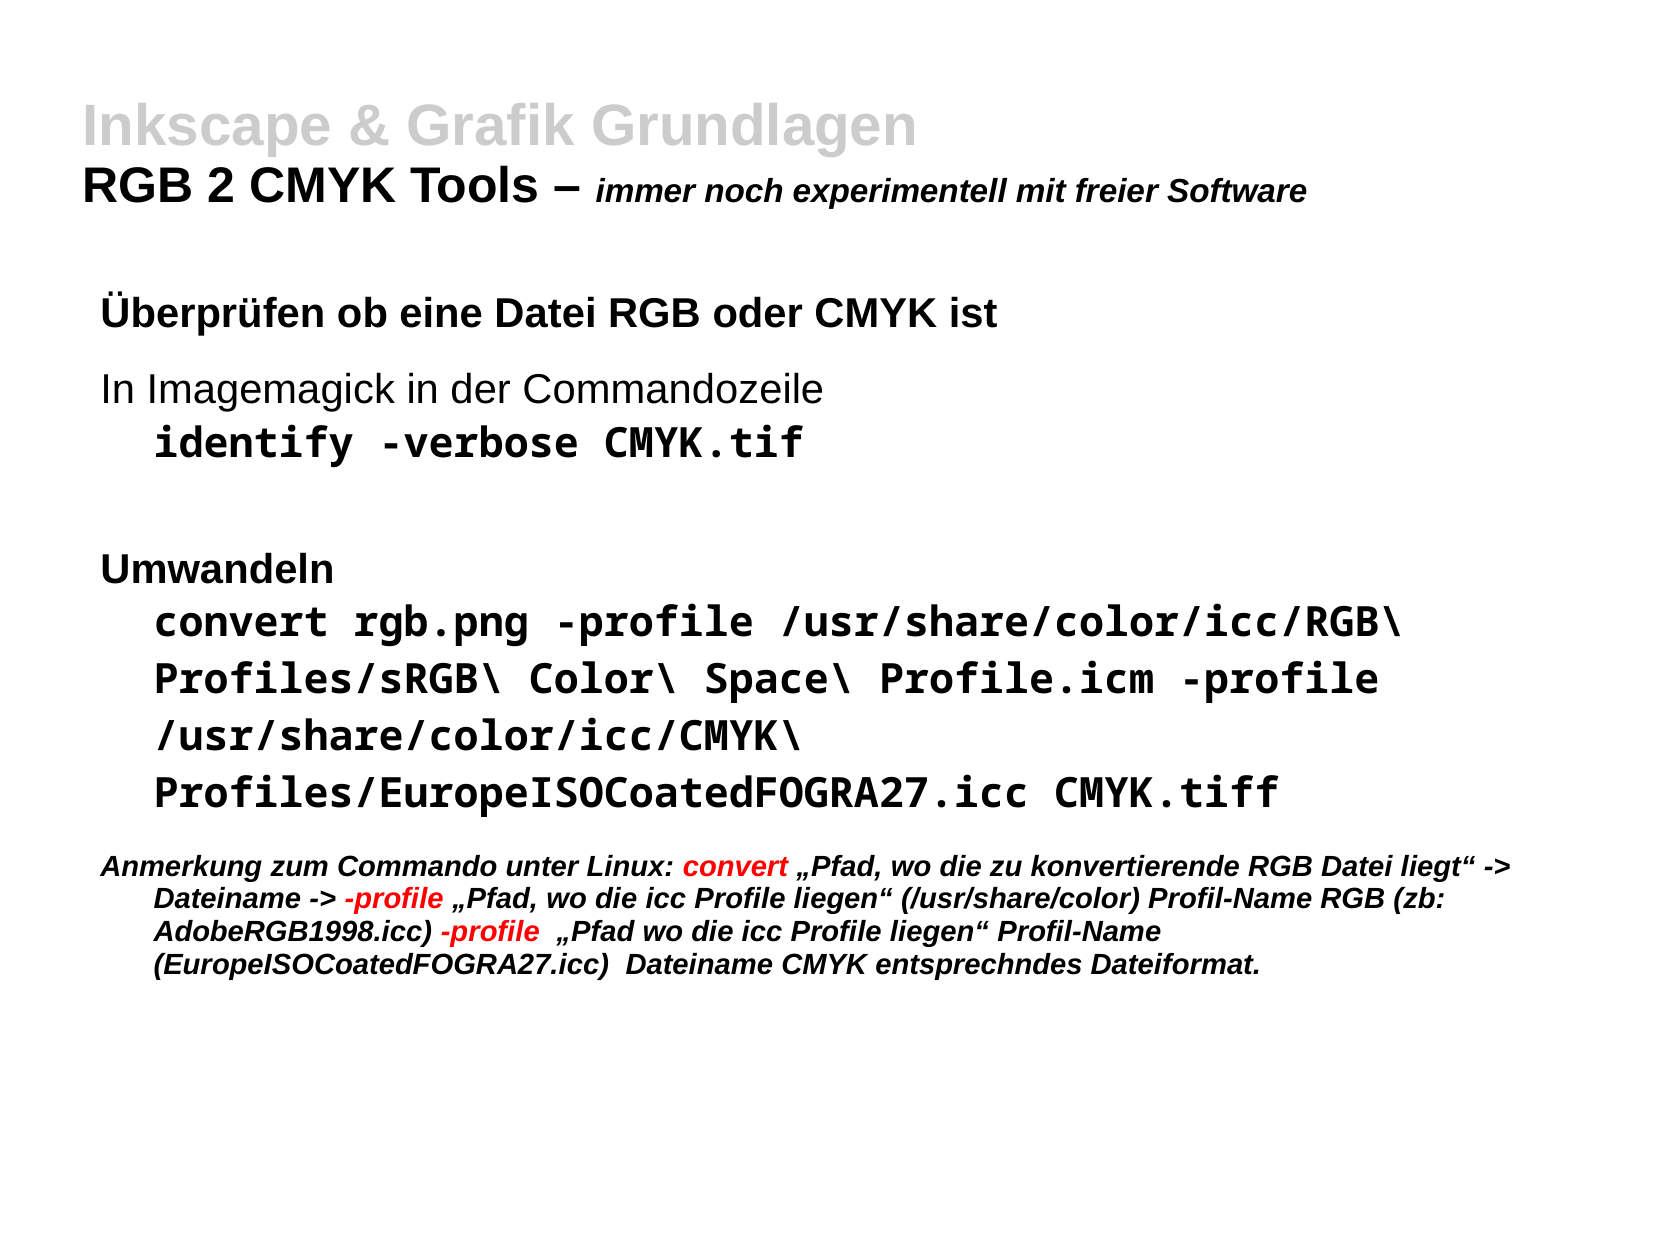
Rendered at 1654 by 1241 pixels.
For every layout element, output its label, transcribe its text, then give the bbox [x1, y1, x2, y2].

title Inkscape & Grafik Grundlagen RGB 2 CMYK Tools – immer noch experimentell mit freier Software [82, 49, 1571, 257]
list Überprüfen ob eine Datei RGB oder CMYK ist In Imagemagick in der Commandozeile identify -verbose CMYK.tif Umwandeln convert rgb.png -profile /usr/share/color/icc/RGB\ Profiles/sRGB\ Color\ Space\ Profile.icm -profile /usr/share/color/icc/CMYK\ Profiles/EuropeISOCoatedFOGRA27.icc CMYK.tiff Anmerkung zum Commando unter Linux: convert „Pfad, wo die zu konvertierende RGB Datei liegt“ -> Dateiname -> -profile „Pfad, wo die icc Profile liegen“ (/usr/share/color) Profil-Name RGB (zb: AdobeRGB1998.icc) -profile „Pfad wo die icc Profile liegen“ Profil-Name (EuropeISOCoatedFOGRA27.icc) Dateiname CMYK entsprechndes Dateiformat. [82, 290, 1565, 1149]
